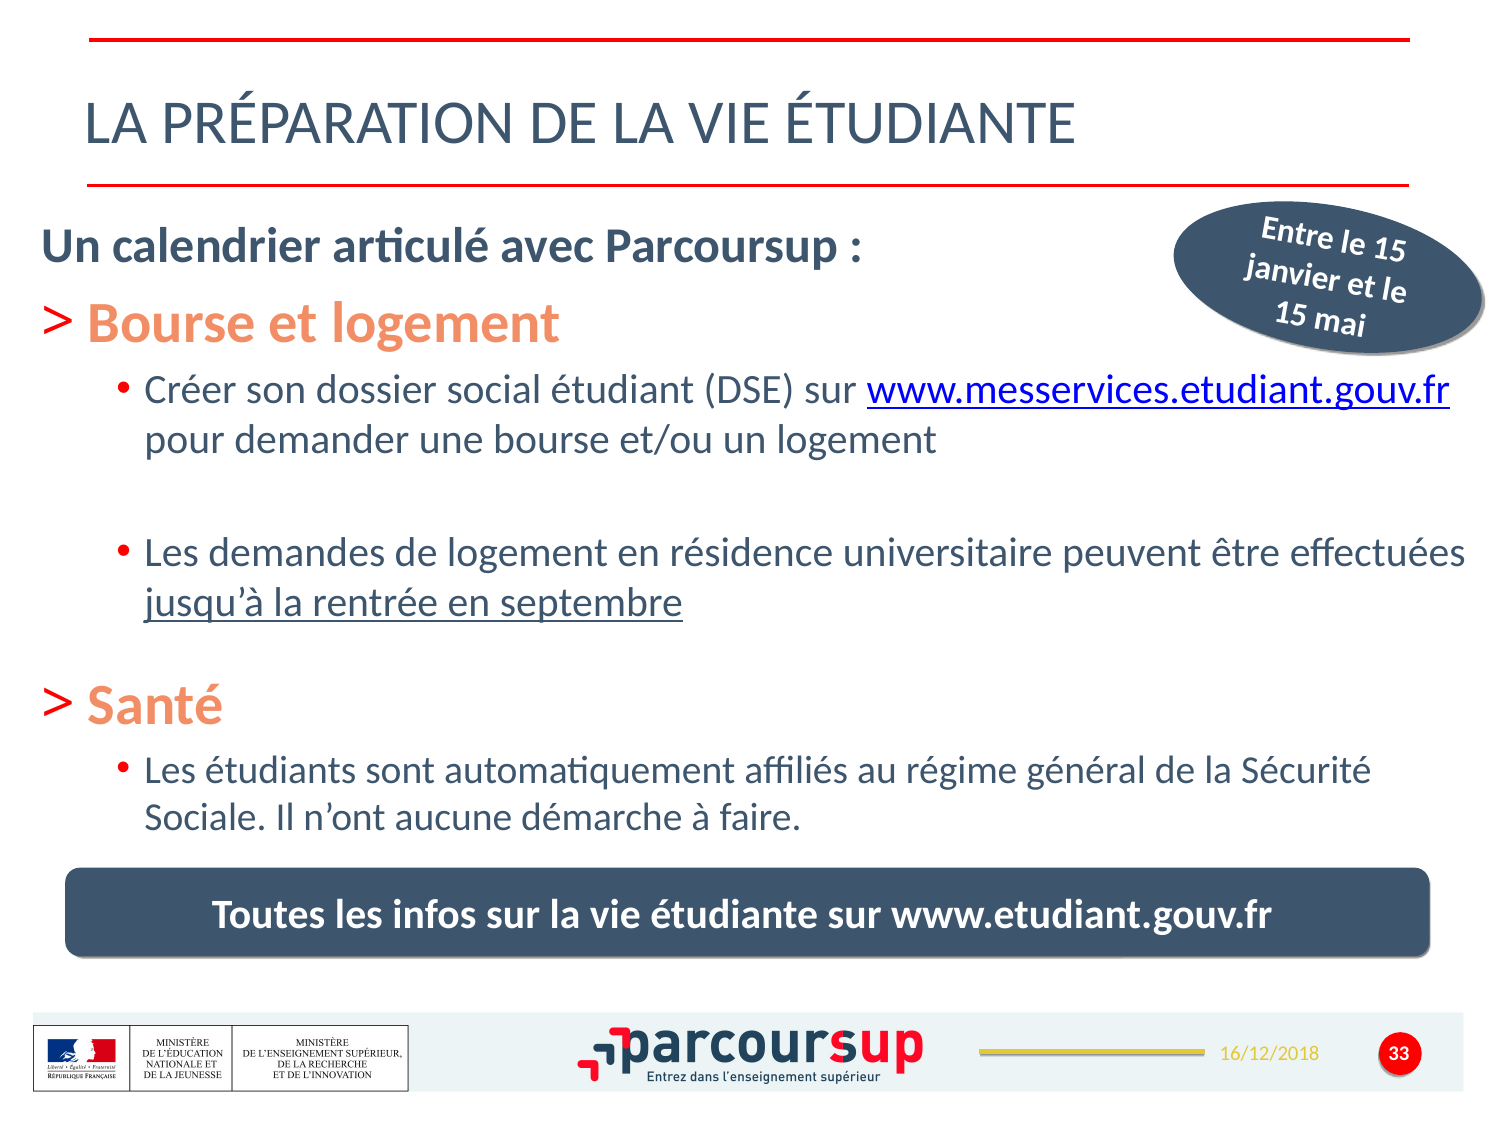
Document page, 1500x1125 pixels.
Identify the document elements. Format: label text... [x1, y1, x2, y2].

slide_number <numéro> [1368, 1031, 1430, 1074]
text_box Entre le 15 janvier et le 15 mai [1173, 201, 1482, 353]
list Un calendrier articulé avec Parcoursup : Bourse et logement Créer son dossier social étudiant (DSE) sur www.messervices.etudiant.gouv.fr pour demander une bourse et/ou un logement Les demandes de logement en résidence universitaire peuvent être effectuées jusqu’à la rentrée en septembre Santé Les étudiants sont automatiquement affiliés au régime général de la Sécurité Sociale. Il n’ont aucune démarche à faire. [26, 204, 1500, 960]
text_box Toutes les infos sur la vie étudiante sur www.etudiant.gouv.fr [65, 867, 1430, 957]
picture [0, 0, 1499, 1124]
title La préparation de la vie étudiante [69, 12, 1435, 204]
